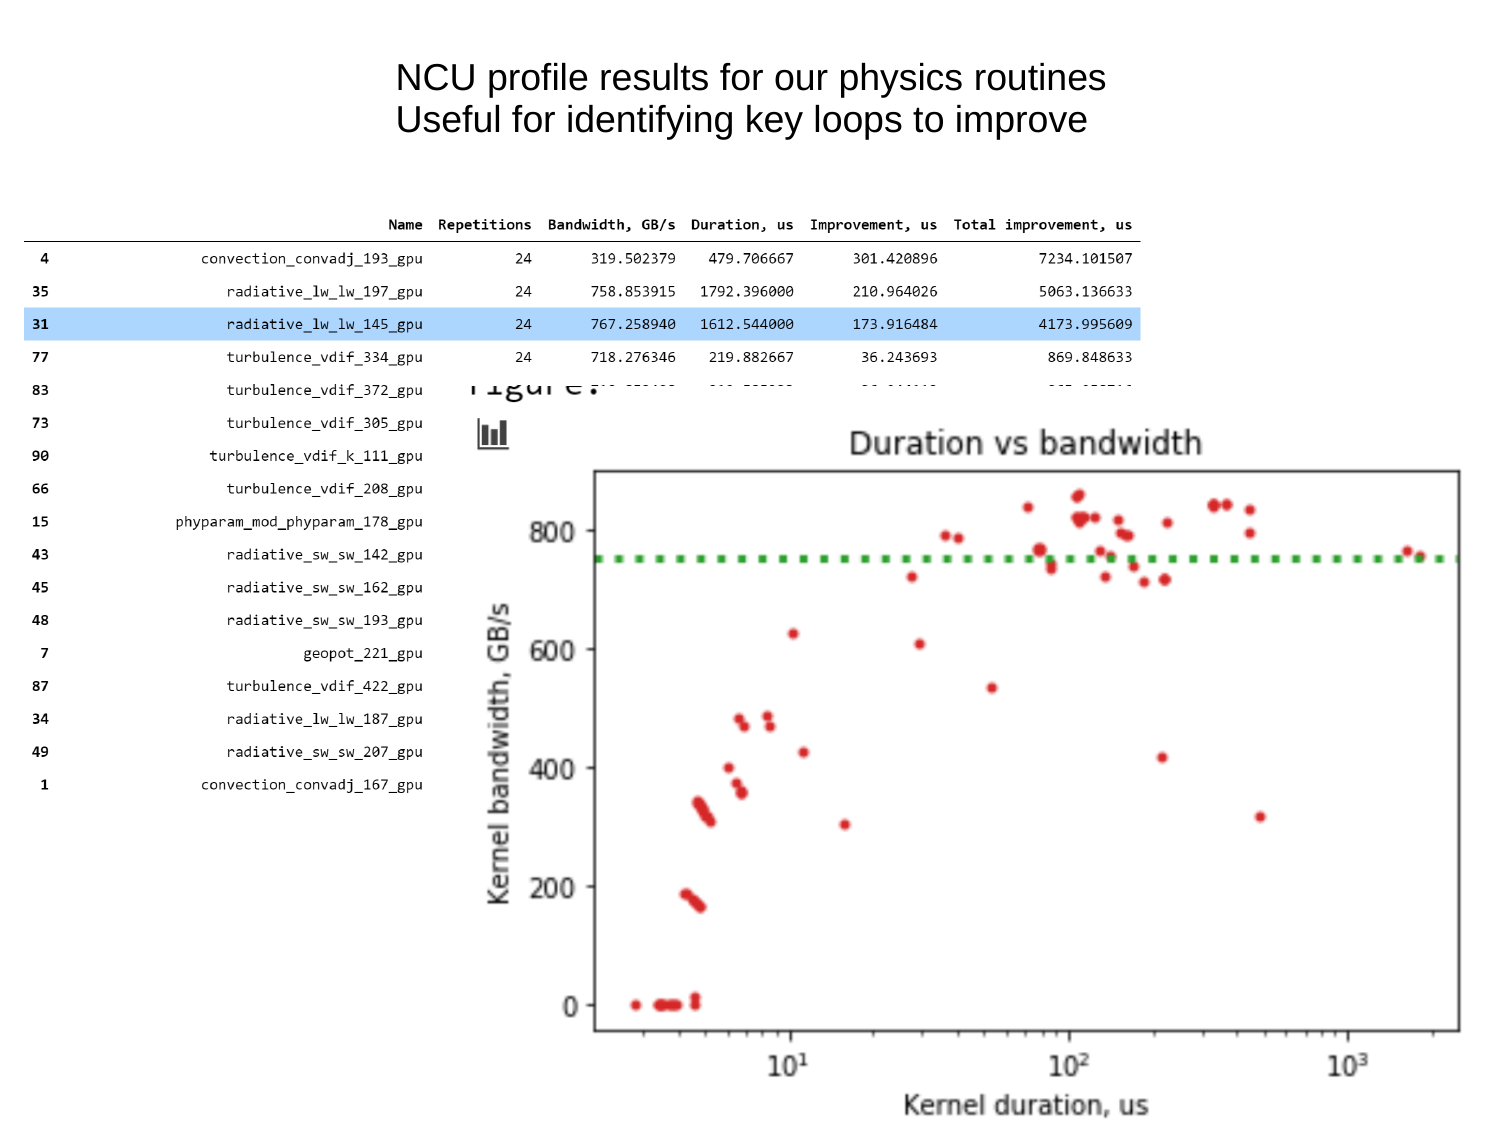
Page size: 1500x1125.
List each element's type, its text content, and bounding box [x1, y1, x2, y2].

text_box NCU profile results for our physics routines Useful for identifying key loops to improve [380, 48, 1123, 148]
picture [0, 205, 1500, 1125]
